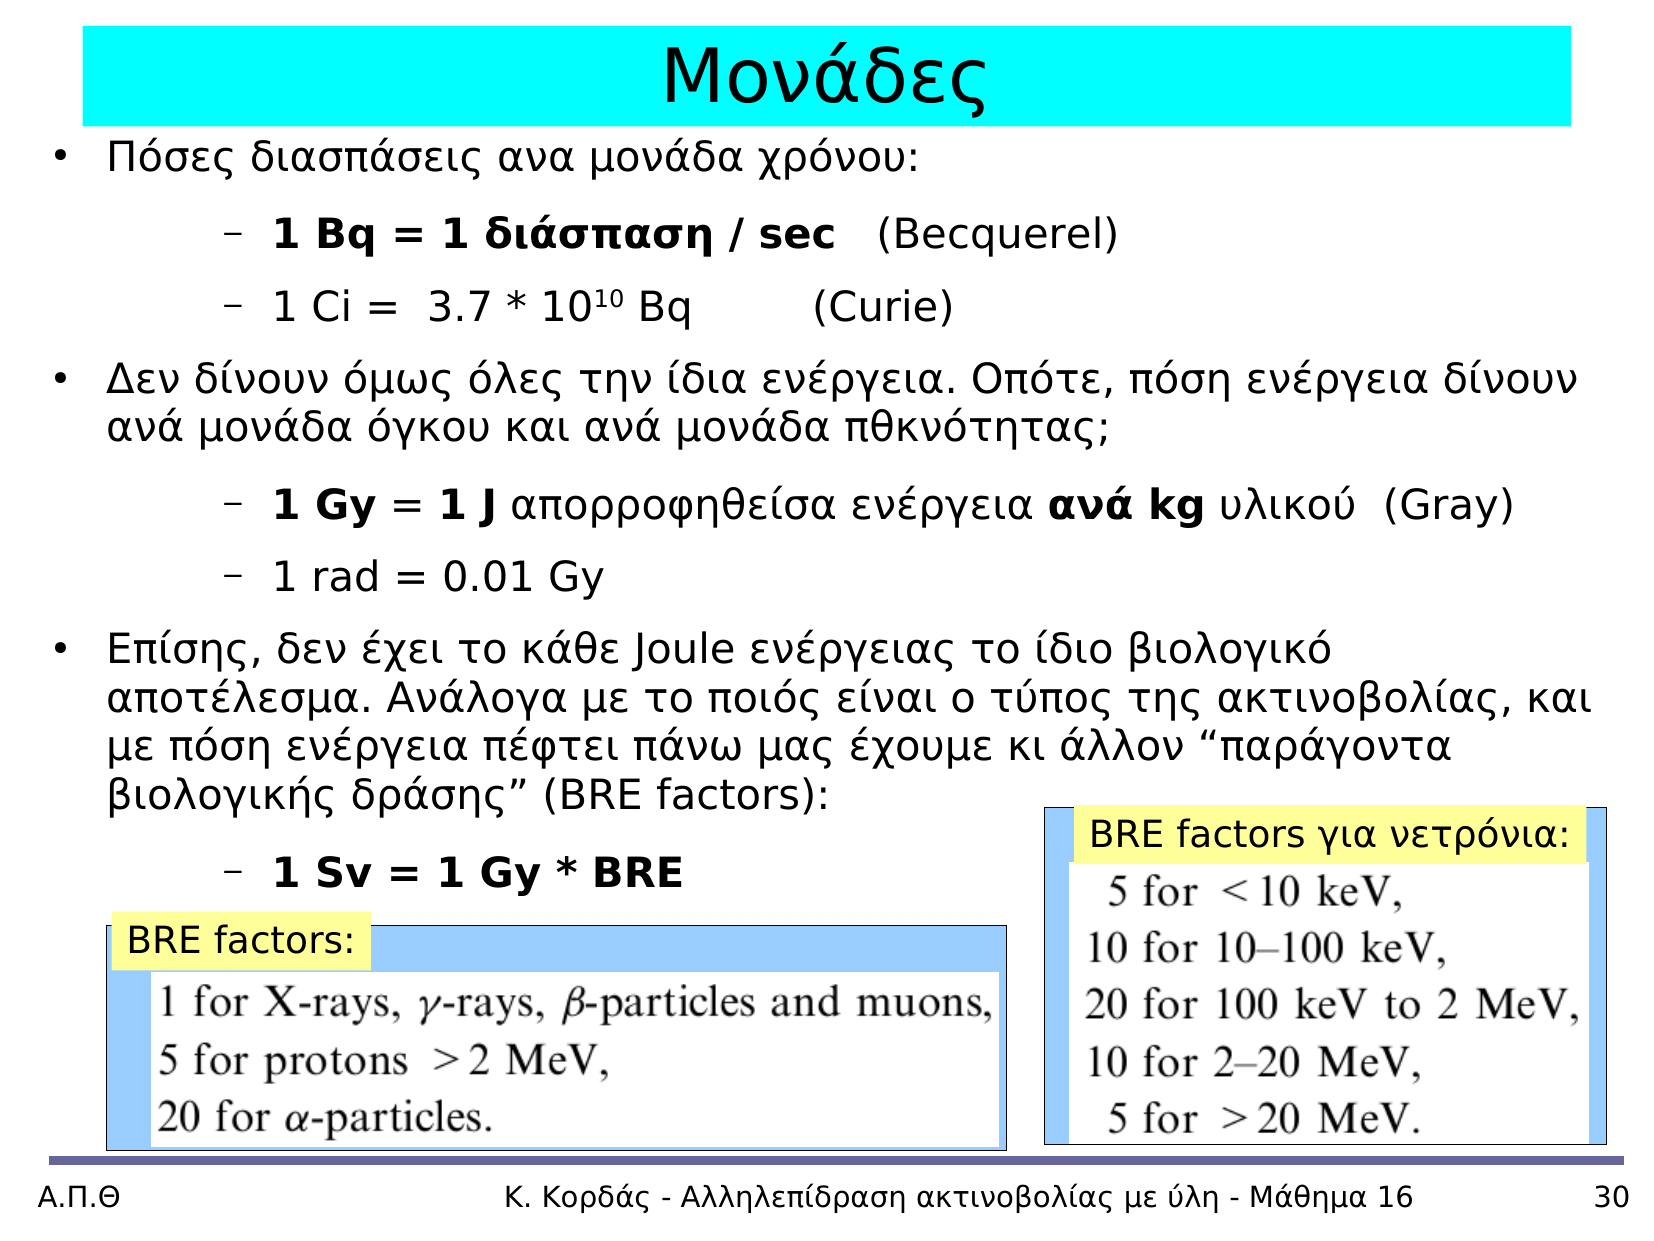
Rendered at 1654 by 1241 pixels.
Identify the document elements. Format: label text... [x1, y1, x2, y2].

text_box [106, 1109, 1007, 1151]
title Μονάδες [82, 25, 1571, 127]
list Πόσες διασπάσεις ανα μονάδα χρόνου: 1 Bq = 1 διάσπαση / sec (Becquerel) 1 Ci = 3.7 * 1010 Bq (Curie) Δεν δίνουν όμως όλες την ίδια ενέργεια. Οπότε, πόση ενέργεια δίνουν ανά μονάδα όγκου και ανά μονάδα πθκνότητας; 1 Gy = 1 J απορροφηθείσα ενέργεια ανά kg υλικού (Gray) 1 rad = 0.01 Gy Επίσης, δεν έχει το κάθε Joule ενέργειας το ίδιο βιολογικό αποτέλεσμα. Ανάλογα με το ποιός είναι ο τύπος της ακτινοβολίας, και με πόση ενέργεια πέφτει πάνω μας έχουμε κι άλλον “παράγοντα βιολογικής δράσης” (BRE factors): 1 Sv = 1 Gy * BRE [35, 132, 1613, 1109]
picture [151, 972, 999, 1147]
text_box BRE factors: [111, 911, 371, 971]
picture [1069, 862, 1589, 1144]
text_box BRE factors για νετρόνια: [1074, 805, 1587, 865]
text_box [1044, 1109, 1607, 1145]
